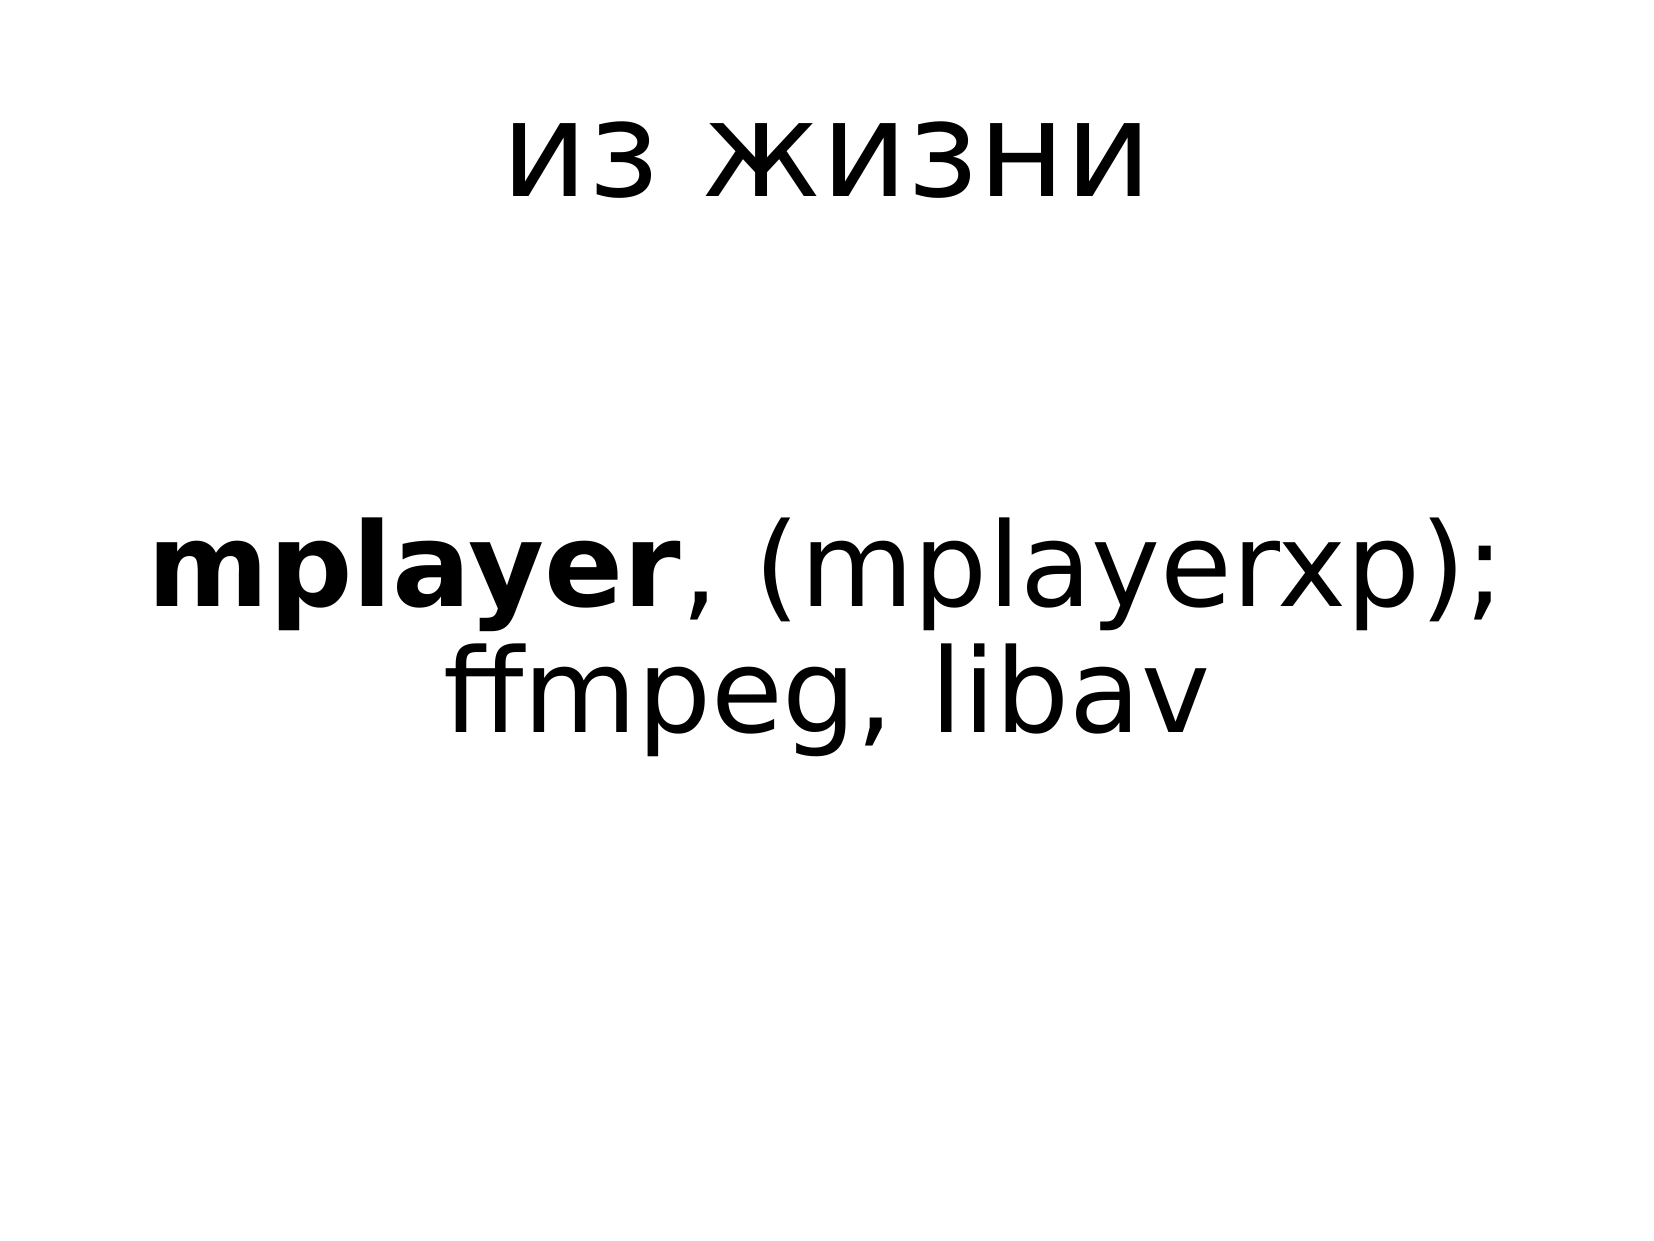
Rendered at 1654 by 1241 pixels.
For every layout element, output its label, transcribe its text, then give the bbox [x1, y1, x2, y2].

subtitle mplayer, (mplayerxp); ffmpeg, libav [82, 290, 1571, 1109]
title из жизни [82, 49, 1571, 257]
